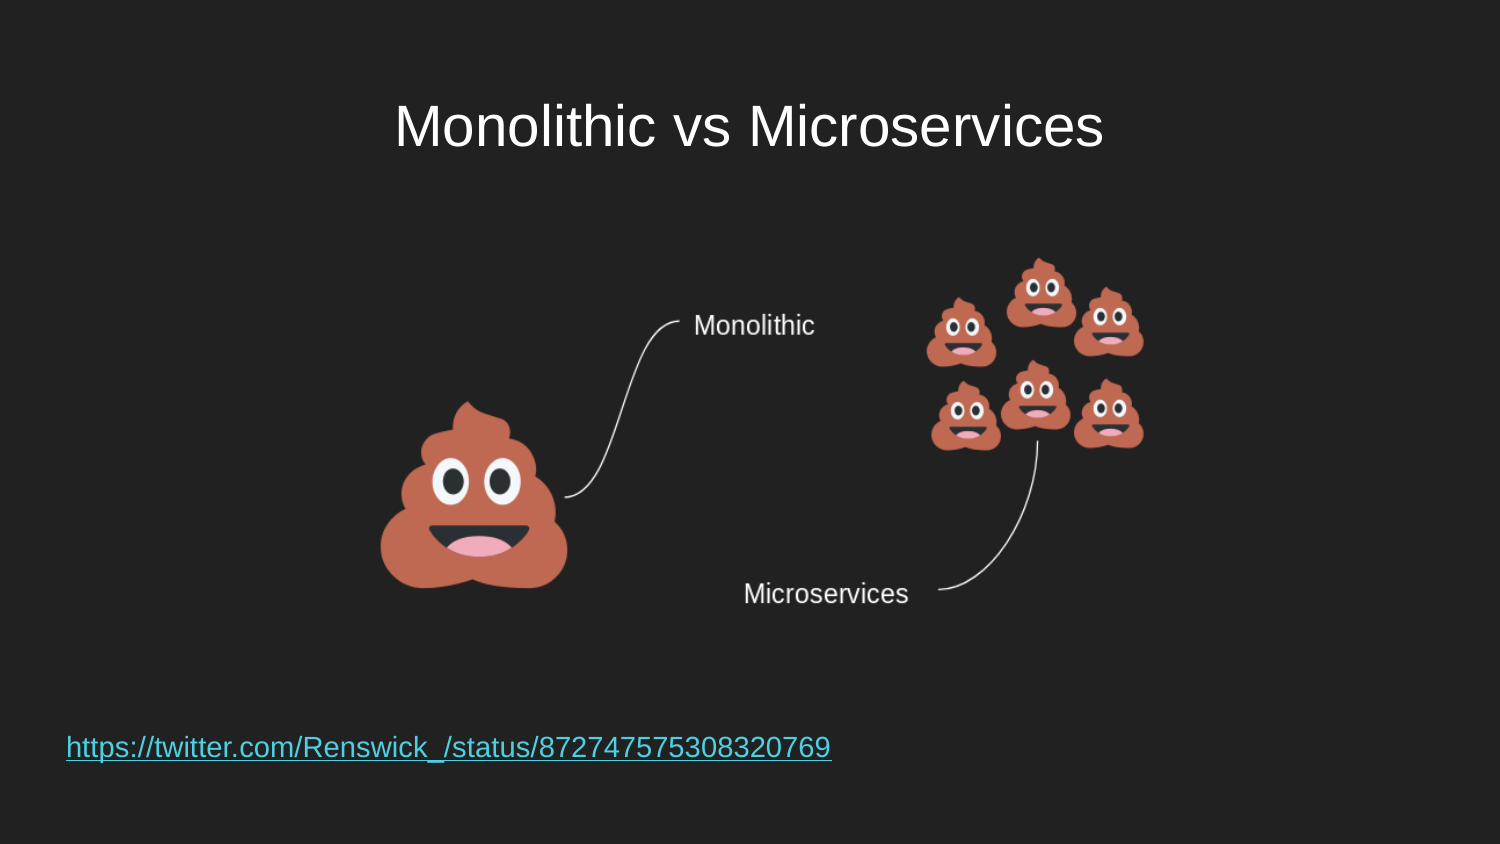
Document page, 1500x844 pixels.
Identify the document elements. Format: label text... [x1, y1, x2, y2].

picture [310, 178, 1190, 688]
list https://twitter.com/Renswick_/status/872747575308320769 [51, 694, 1036, 794]
title Monolithic vs Microservices [51, 72, 1449, 167]
